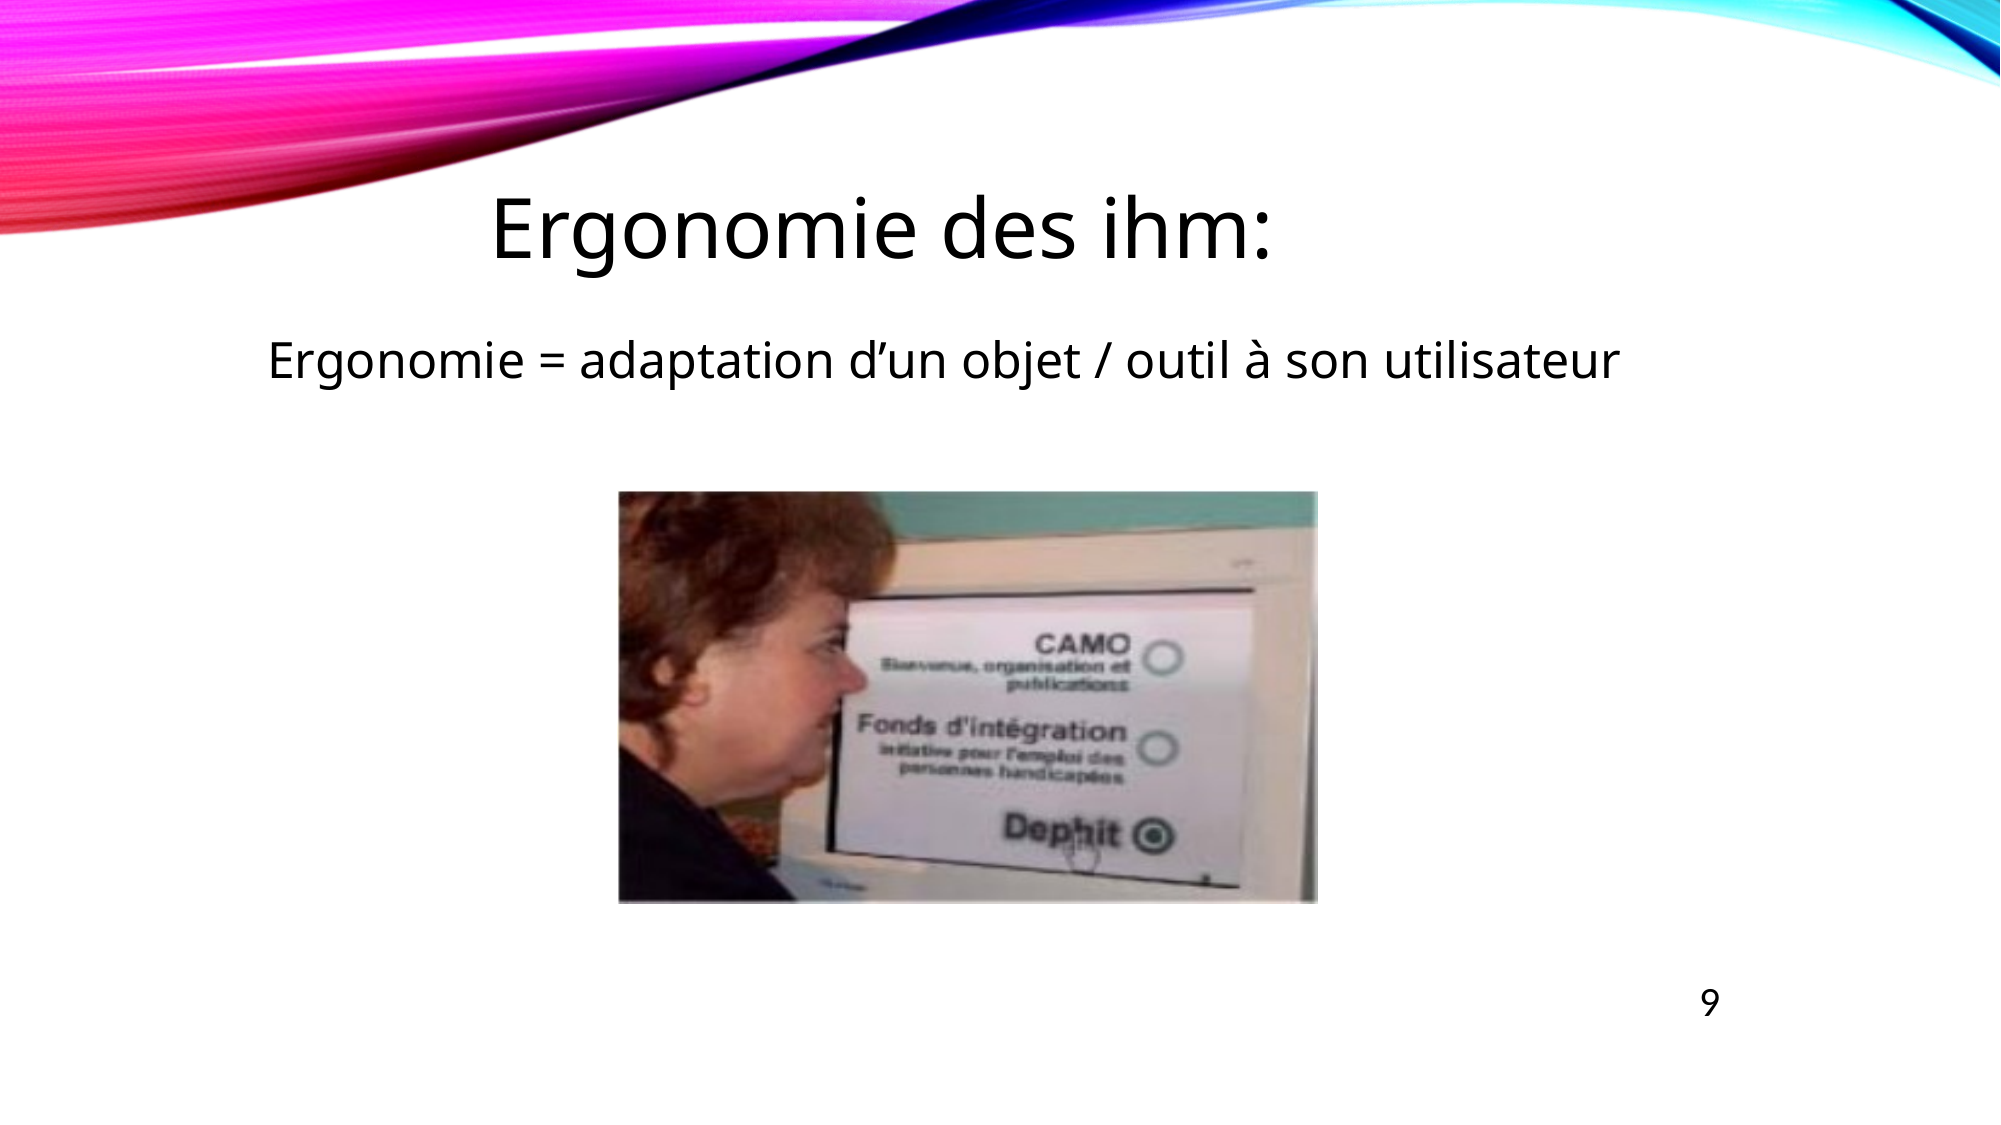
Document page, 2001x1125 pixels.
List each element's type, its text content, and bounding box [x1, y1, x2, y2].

text_box Ergonomie = adaptation d’un objet / outil à son utilisateur [252, 321, 1722, 397]
picture [617, 490, 1318, 904]
text_box <numéro> [1684, 967, 1775, 1030]
title Ergonomie des ihm: [474, 125, 1888, 338]
picture [0, 0, 2000, 237]
